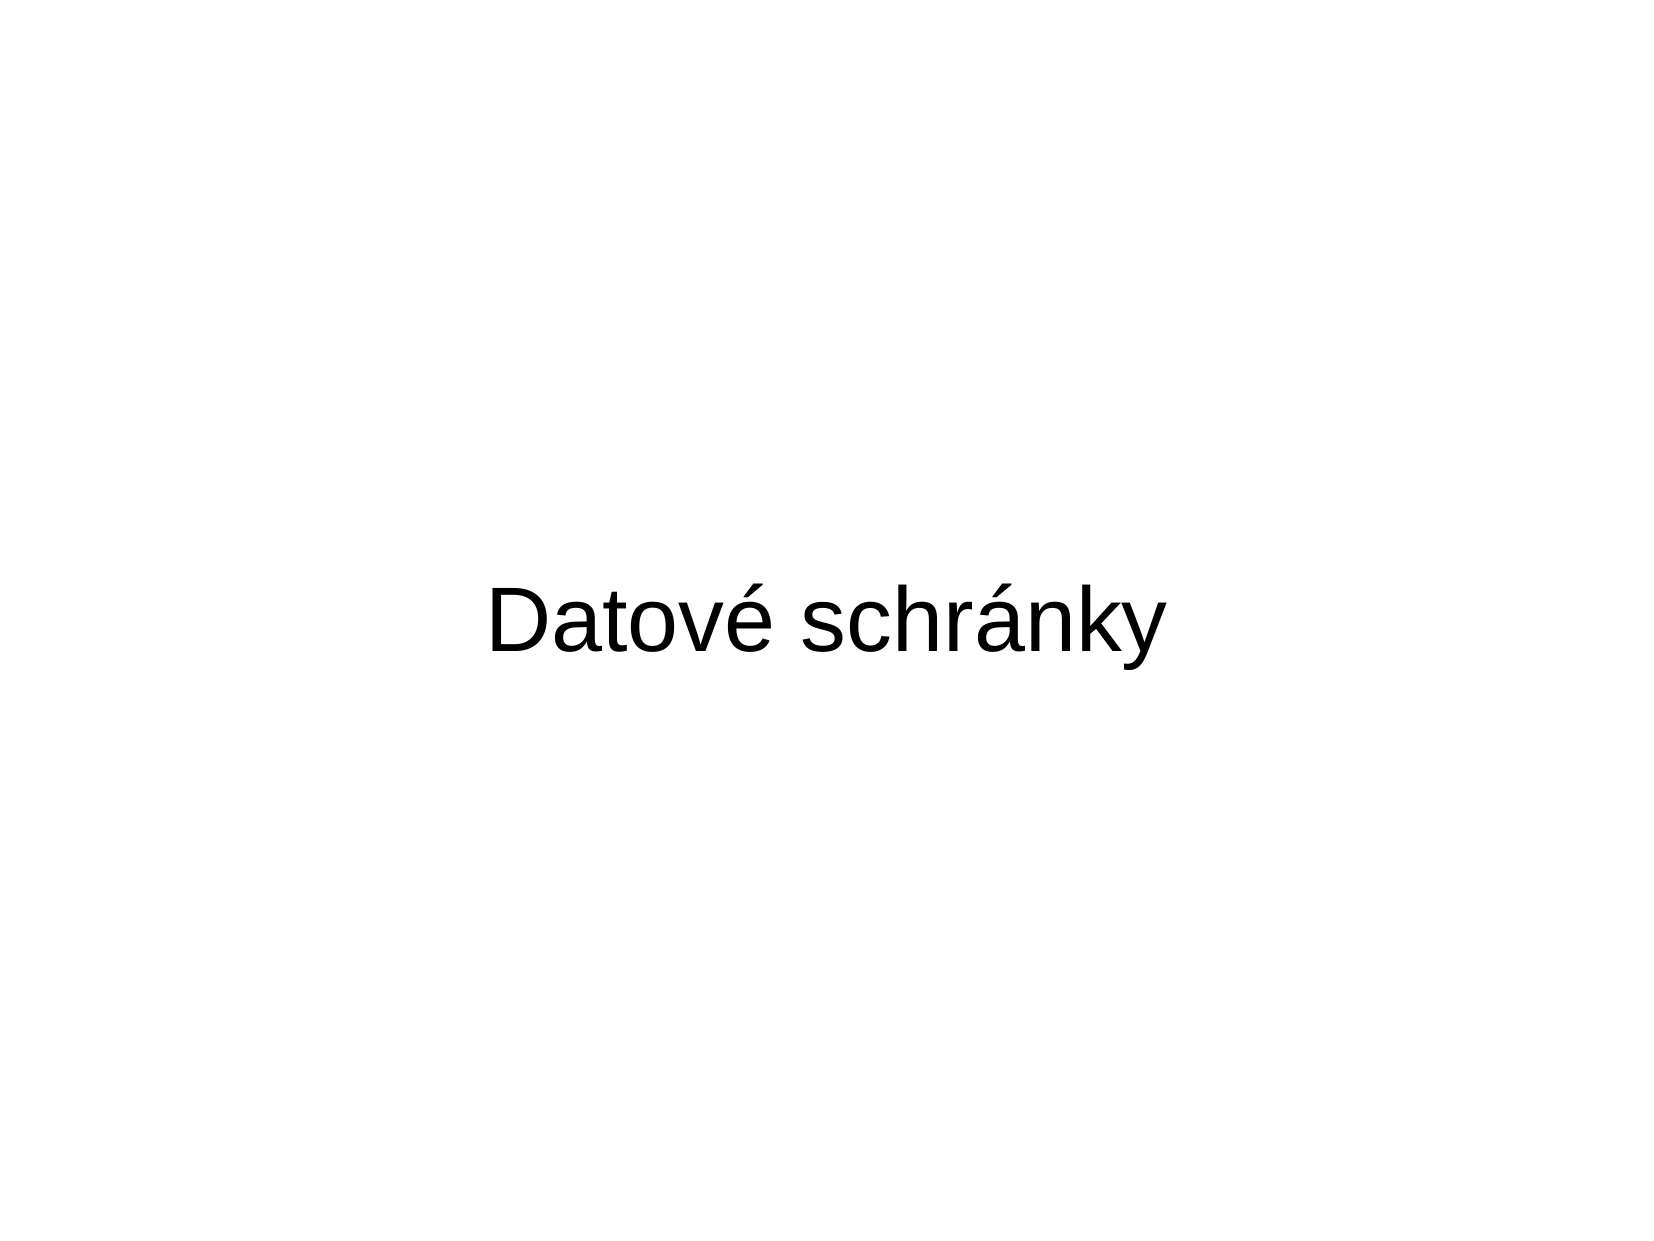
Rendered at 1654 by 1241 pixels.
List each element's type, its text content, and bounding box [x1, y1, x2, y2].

title Datové schránky [82, 516, 1571, 724]
